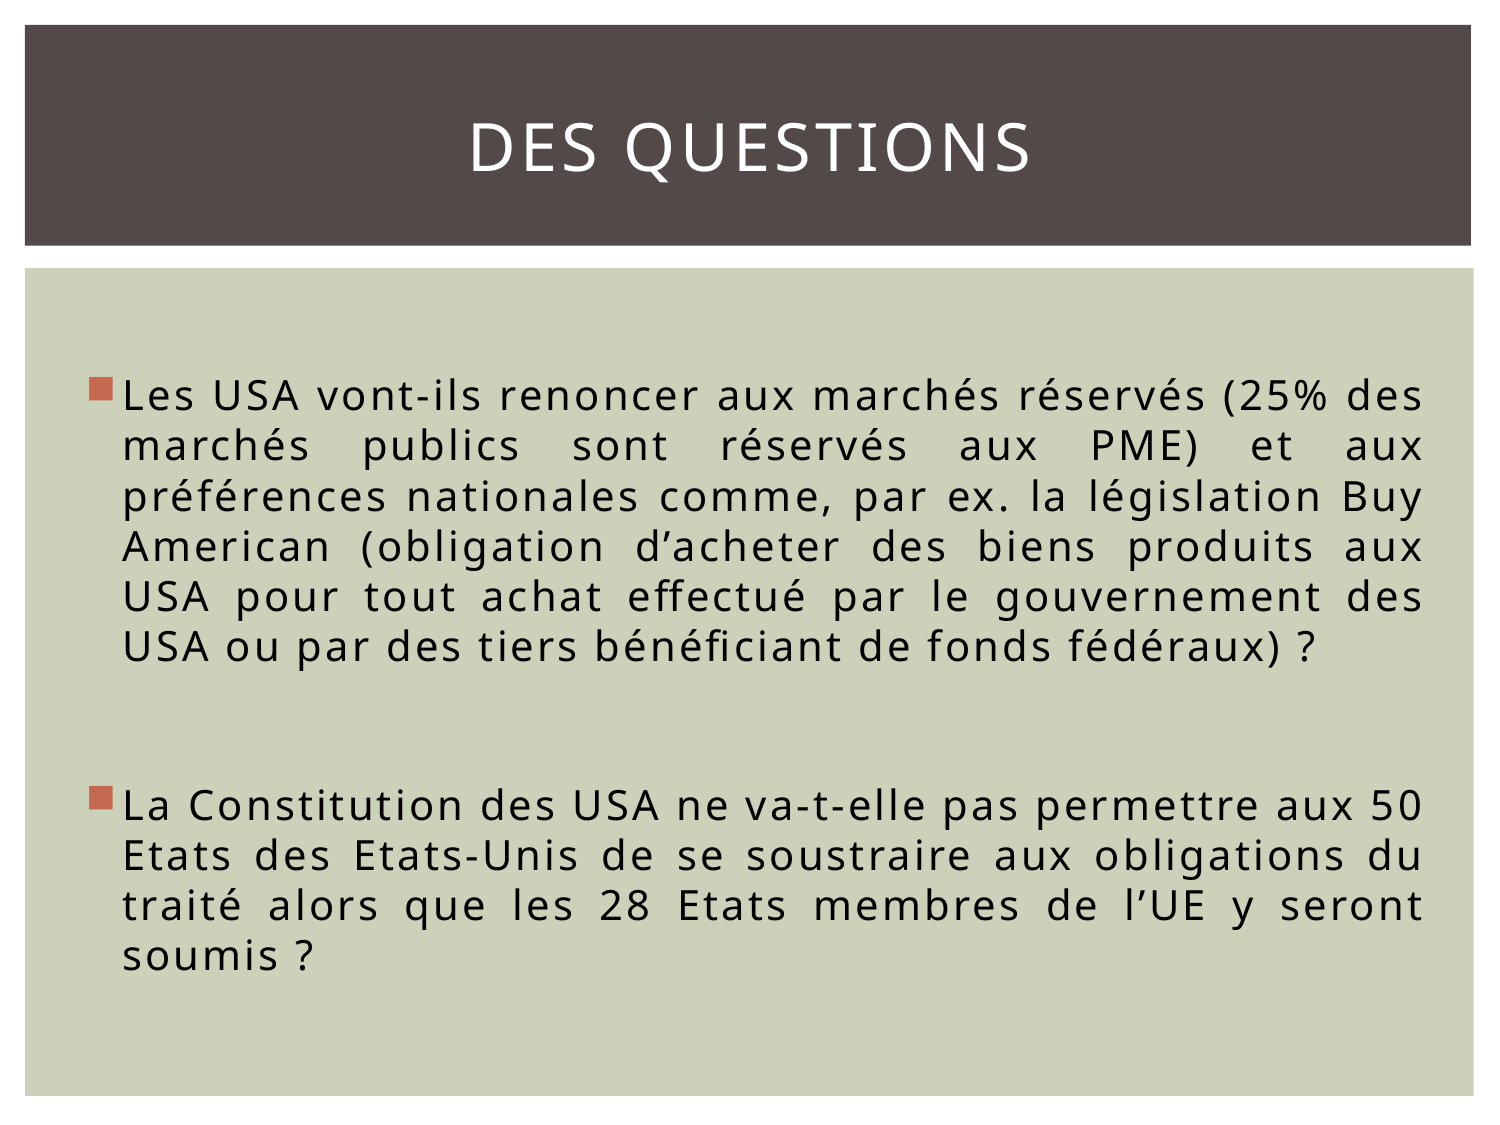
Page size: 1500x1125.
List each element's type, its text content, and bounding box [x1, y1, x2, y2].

list Les USA vont-ils renoncer aux marchés réservés (25% des marchés publics sont réservés aux PME) et aux préférences nationales comme, par ex. la législation Buy American (obligation d’acheter des biens produits aux USA pour tout achat effectué par le gouvernement des USA ou par des tiers bénéficiant de fonds fédéraux) ? La Constitution des USA ne va-t-elle pas permettre aux 50 Etats des Etats-Unis de se soustraire aux obligations du traité alors que les 28 Etats membres de l’UE y seront soumis ? [62, 281, 1442, 1005]
title DES QUESTIONS [62, 58, 1438, 232]
